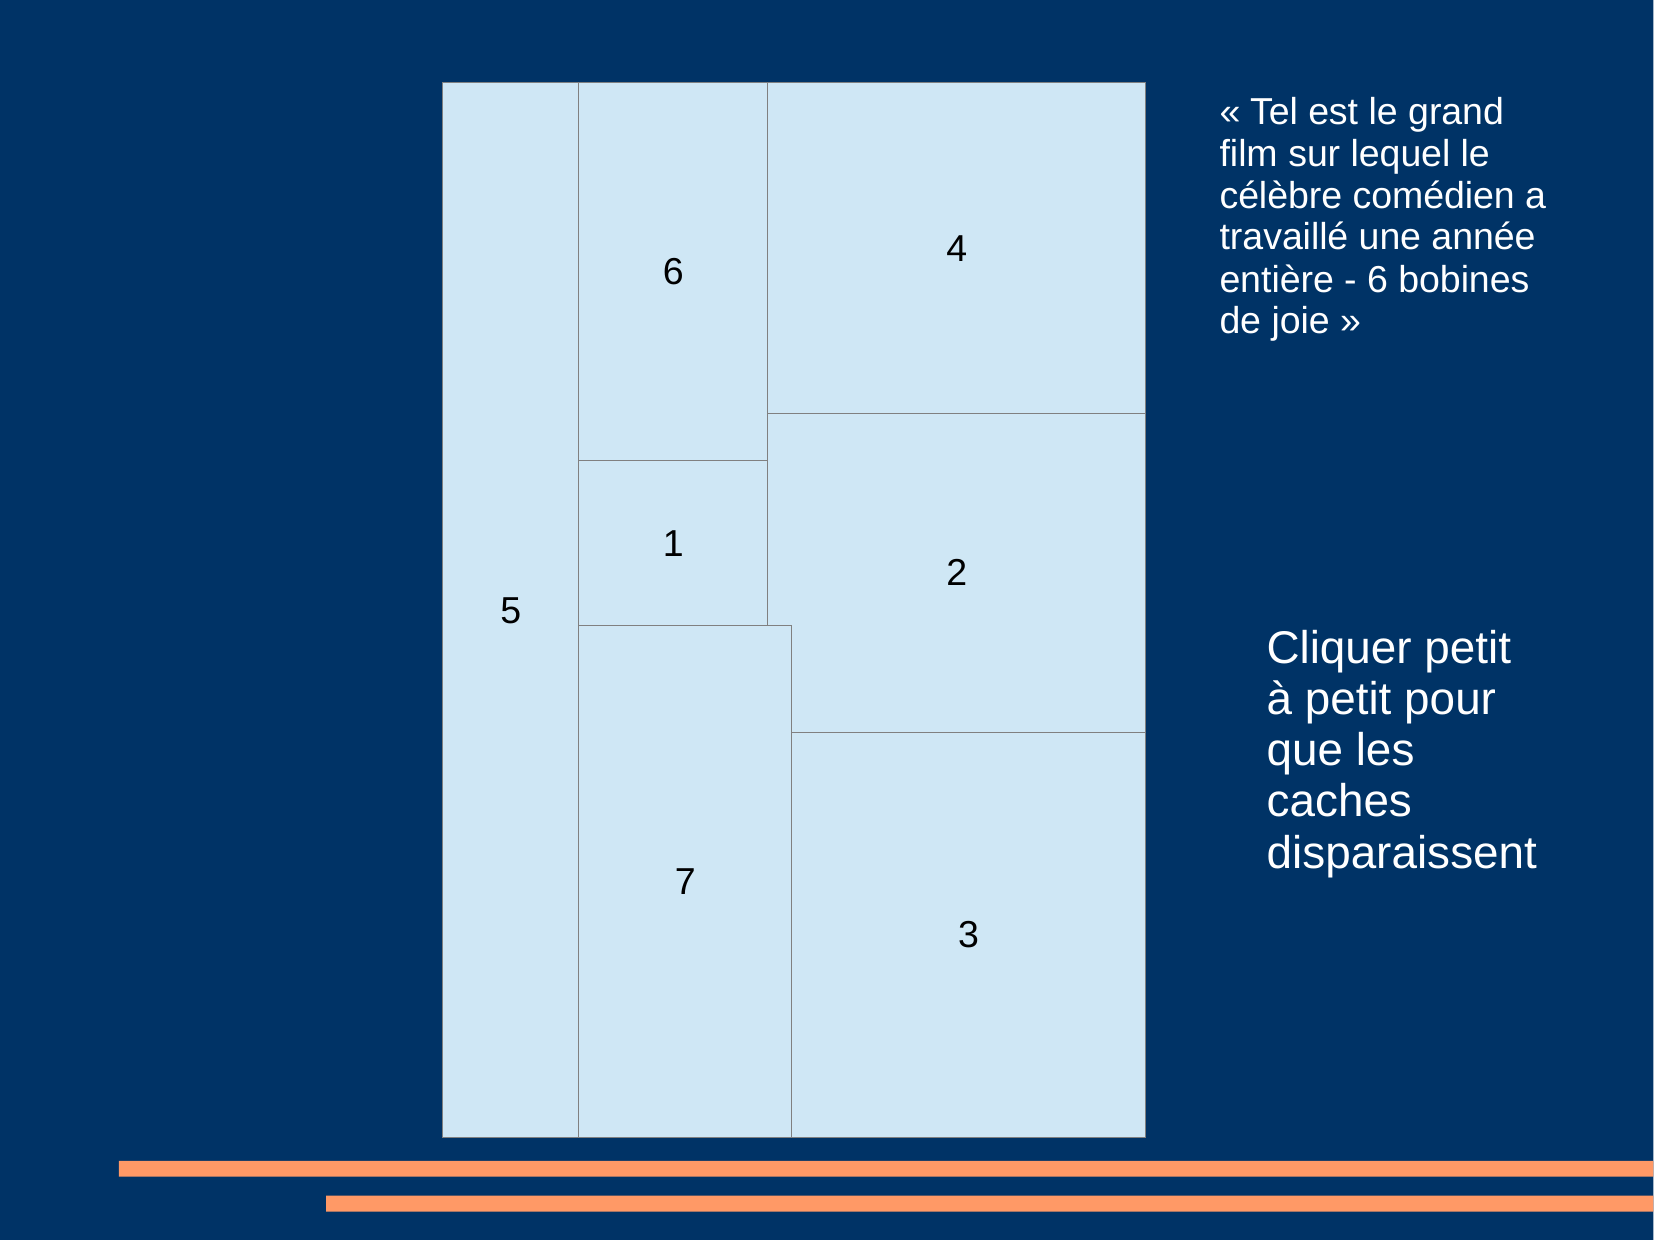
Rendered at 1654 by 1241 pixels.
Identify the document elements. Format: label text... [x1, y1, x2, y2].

text_box 7 [578, 625, 792, 1138]
text_box Cliquer petit à petit pour que les caches disparaissent [1251, 614, 1560, 885]
text_box « Tel est le grand film sur lequel le célèbre comédien a travaillé une année entière - 6 bobines de joie » [1204, 82, 1571, 434]
text_box 3 [792, 732, 1146, 1138]
text_box 5 [442, 82, 579, 1138]
text_box 1 [579, 461, 767, 625]
text_box 4 [768, 82, 1146, 414]
text_box 2 [767, 414, 1146, 732]
text_box 6 [578, 82, 768, 461]
